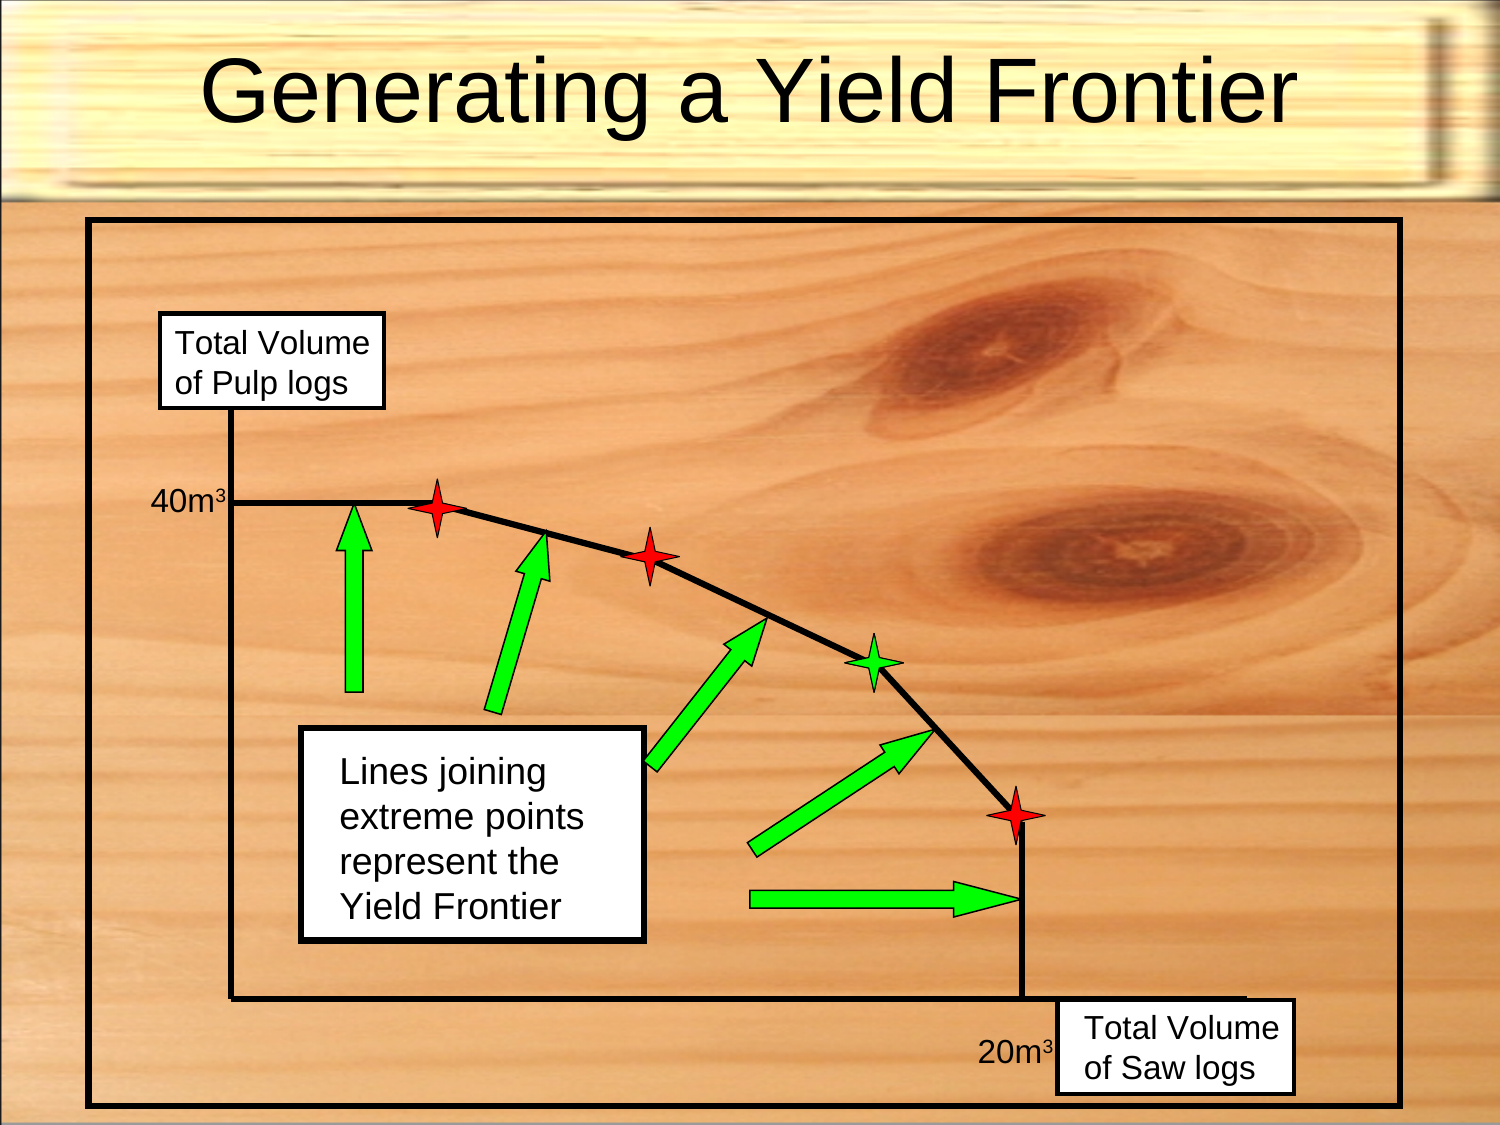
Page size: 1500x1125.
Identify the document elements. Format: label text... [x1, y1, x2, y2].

text_box Lines joining extreme points represent the Yield Frontier [324, 739, 632, 936]
text_box 40m3 [135, 471, 255, 528]
text_box [747, 729, 936, 858]
title Generating a Yield Frontier [75, 0, 1426, 185]
text_box [407, 478, 467, 538]
text_box [301, 618, 768, 941]
text_box Total Volume of Saw logs [1069, 998, 1306, 1094]
text_box [620, 527, 680, 587]
text_box [844, 633, 904, 693]
text_box Total Volume of Pulp logs [159, 313, 397, 409]
picture [0, 0, 1500, 1125]
text_box [1057, 1078, 1294, 1095]
text_box [484, 530, 550, 715]
text_box 20m3 [963, 1022, 1082, 1078]
text_box [1057, 1002, 1069, 1022]
text_box [336, 503, 372, 693]
text_box [749, 881, 1022, 918]
text_box [986, 785, 1046, 846]
